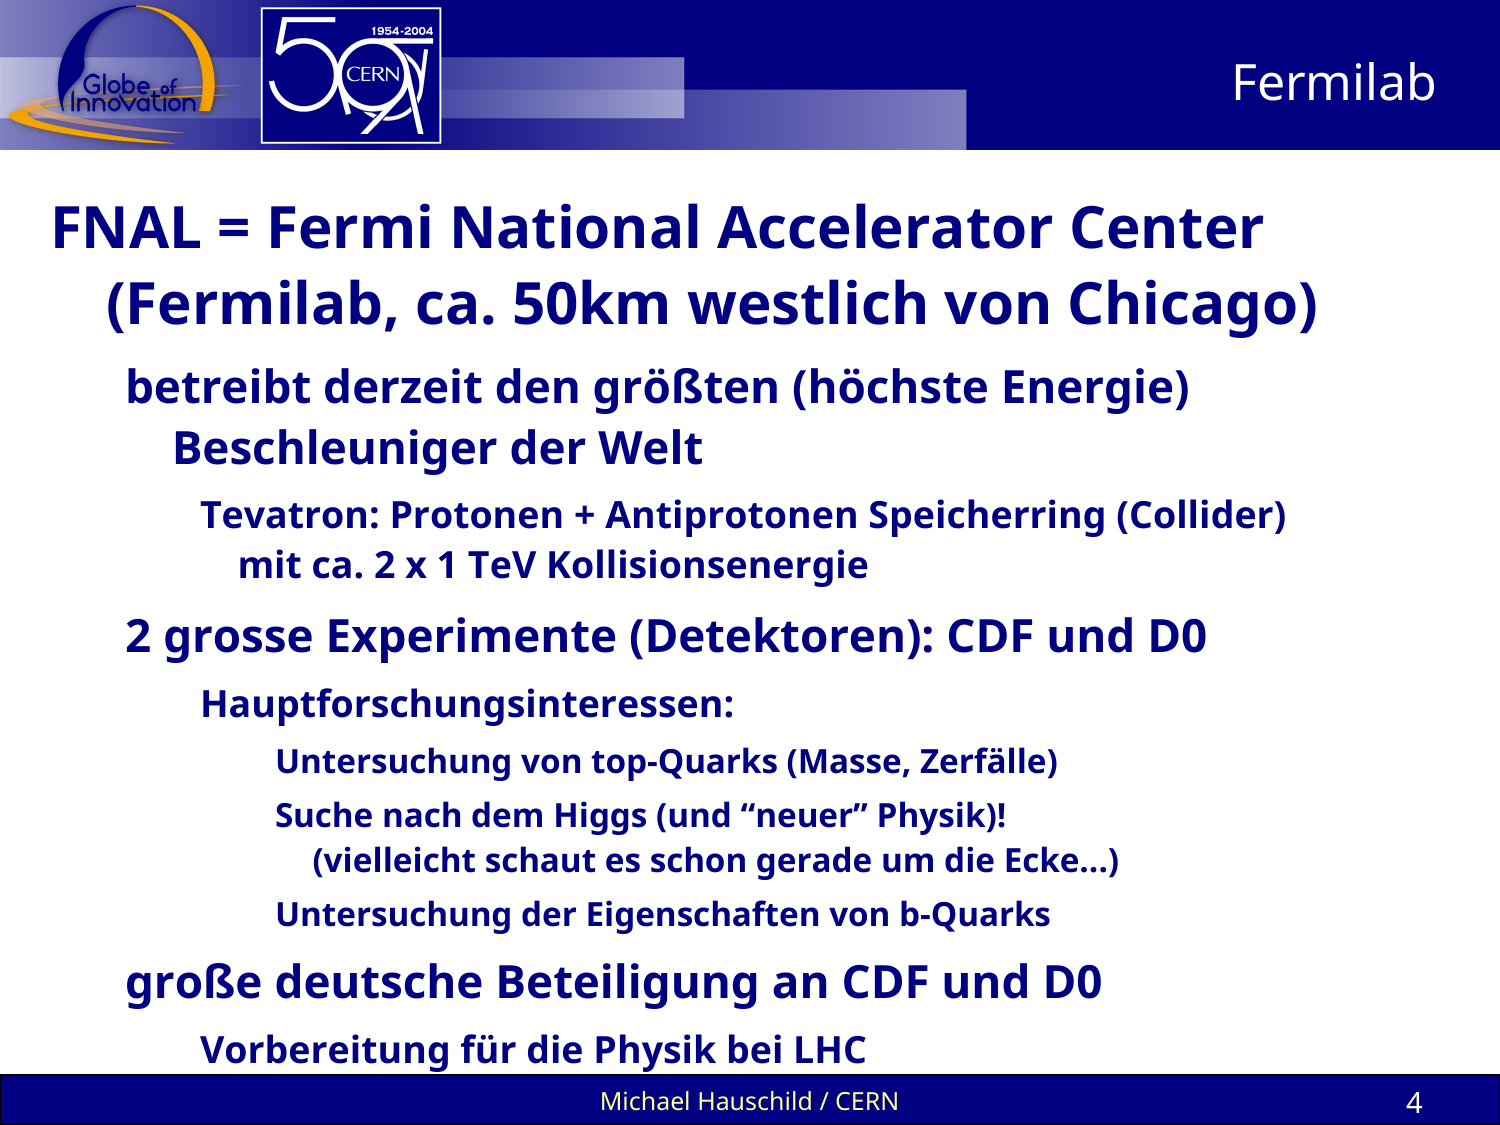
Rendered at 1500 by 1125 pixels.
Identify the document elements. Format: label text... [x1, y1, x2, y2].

list FNAL = Fermi National Accelerator Center (Fermilab, ca. 50km westlich von Chicago) betreibt derzeit den größten (höchste Energie) Beschleuniger der Welt Tevatron: Protonen + Antiprotonen Speicherring (Collider) mit ca. 2 x 1 TeV Kollisionsenergie 2 grosse Experimente (Detektoren): CDF und D0 Hauptforschungsinteressen: Untersuchung von top-Quarks (Masse, Zerfälle) Suche nach dem Higgs (und “neuer” Physik)! (vielleicht schaut es schon gerade um die Ecke...) Untersuchung der Eigenschaften von b-Quarks große deutsche Beteiligung an CDF und D0 Vorbereitung für die Physik bei LHC [50, 187, 1438, 1038]
picture [0, 0, 1500, 150]
title Fermilab [450, 37, 1438, 126]
